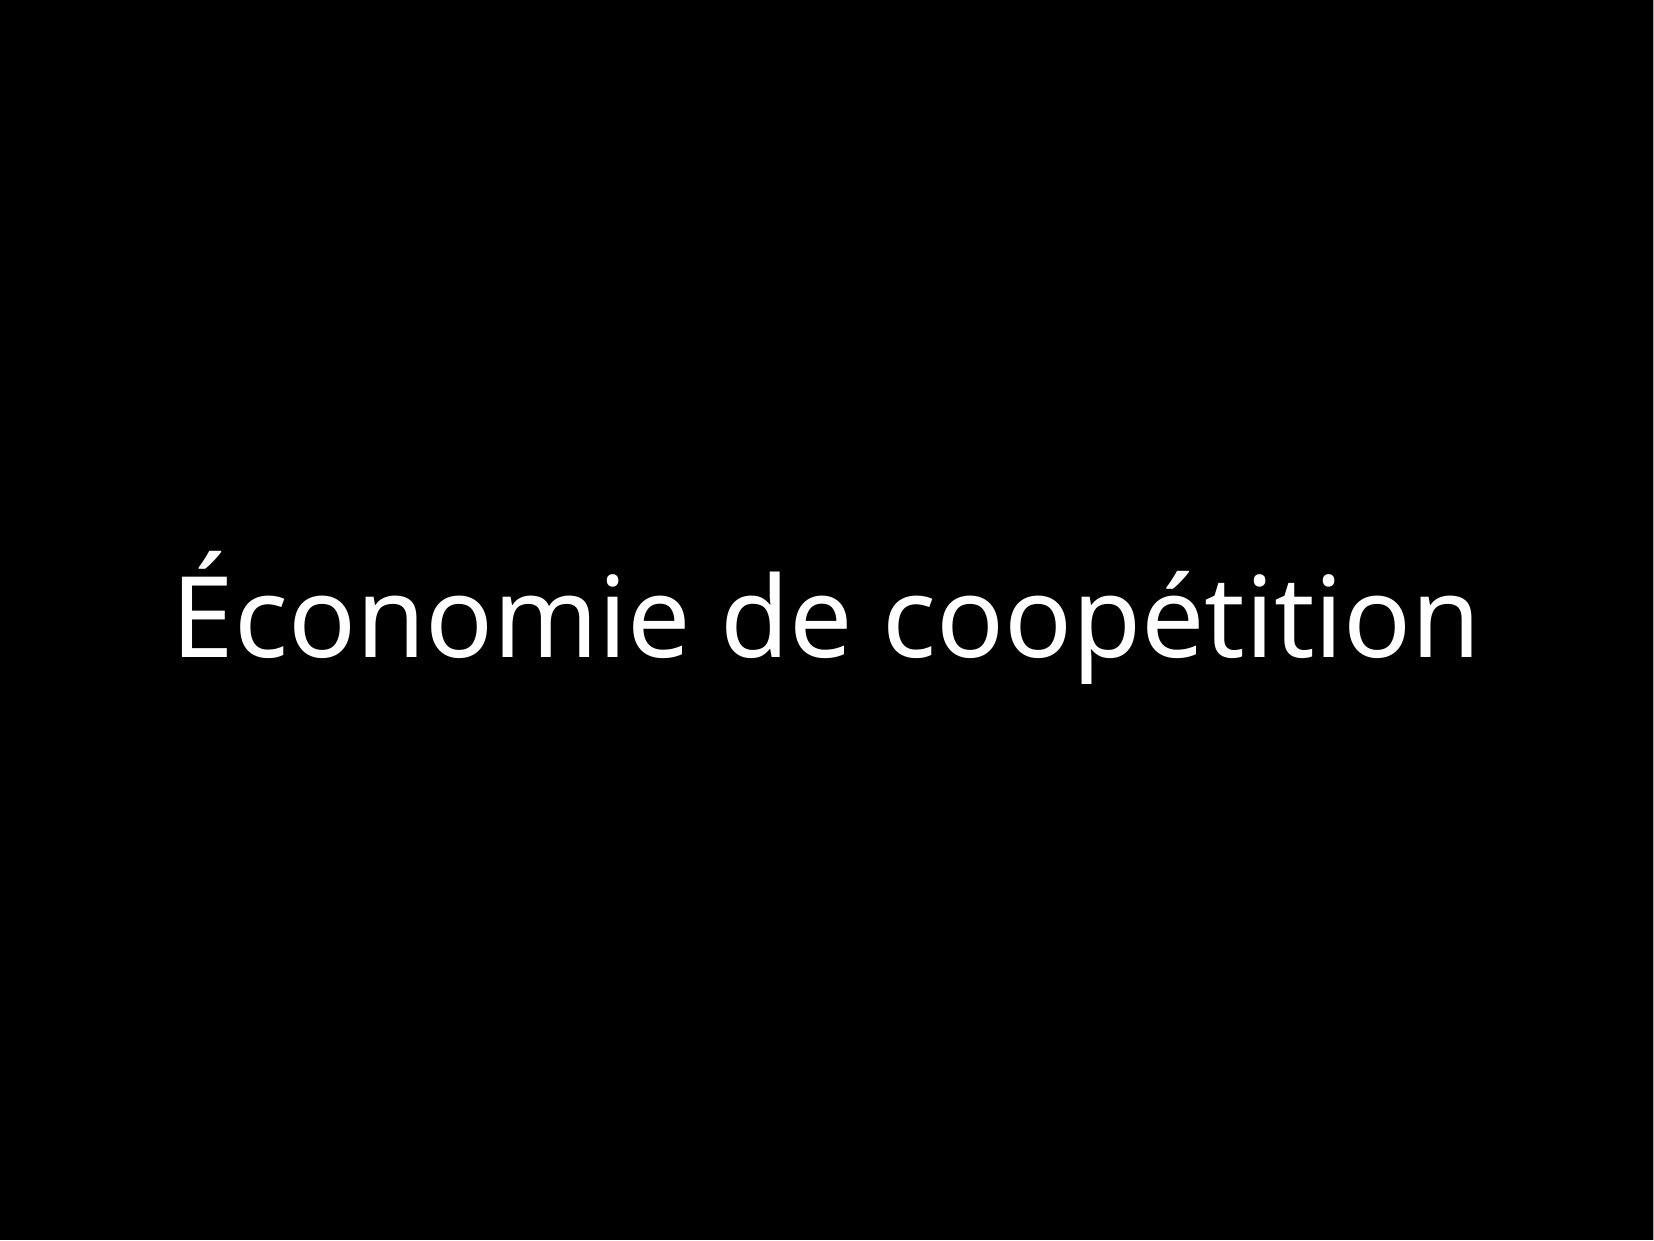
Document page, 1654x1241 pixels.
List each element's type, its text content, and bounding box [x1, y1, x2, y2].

title Économie de coopétition [82, 56, 1571, 1172]
